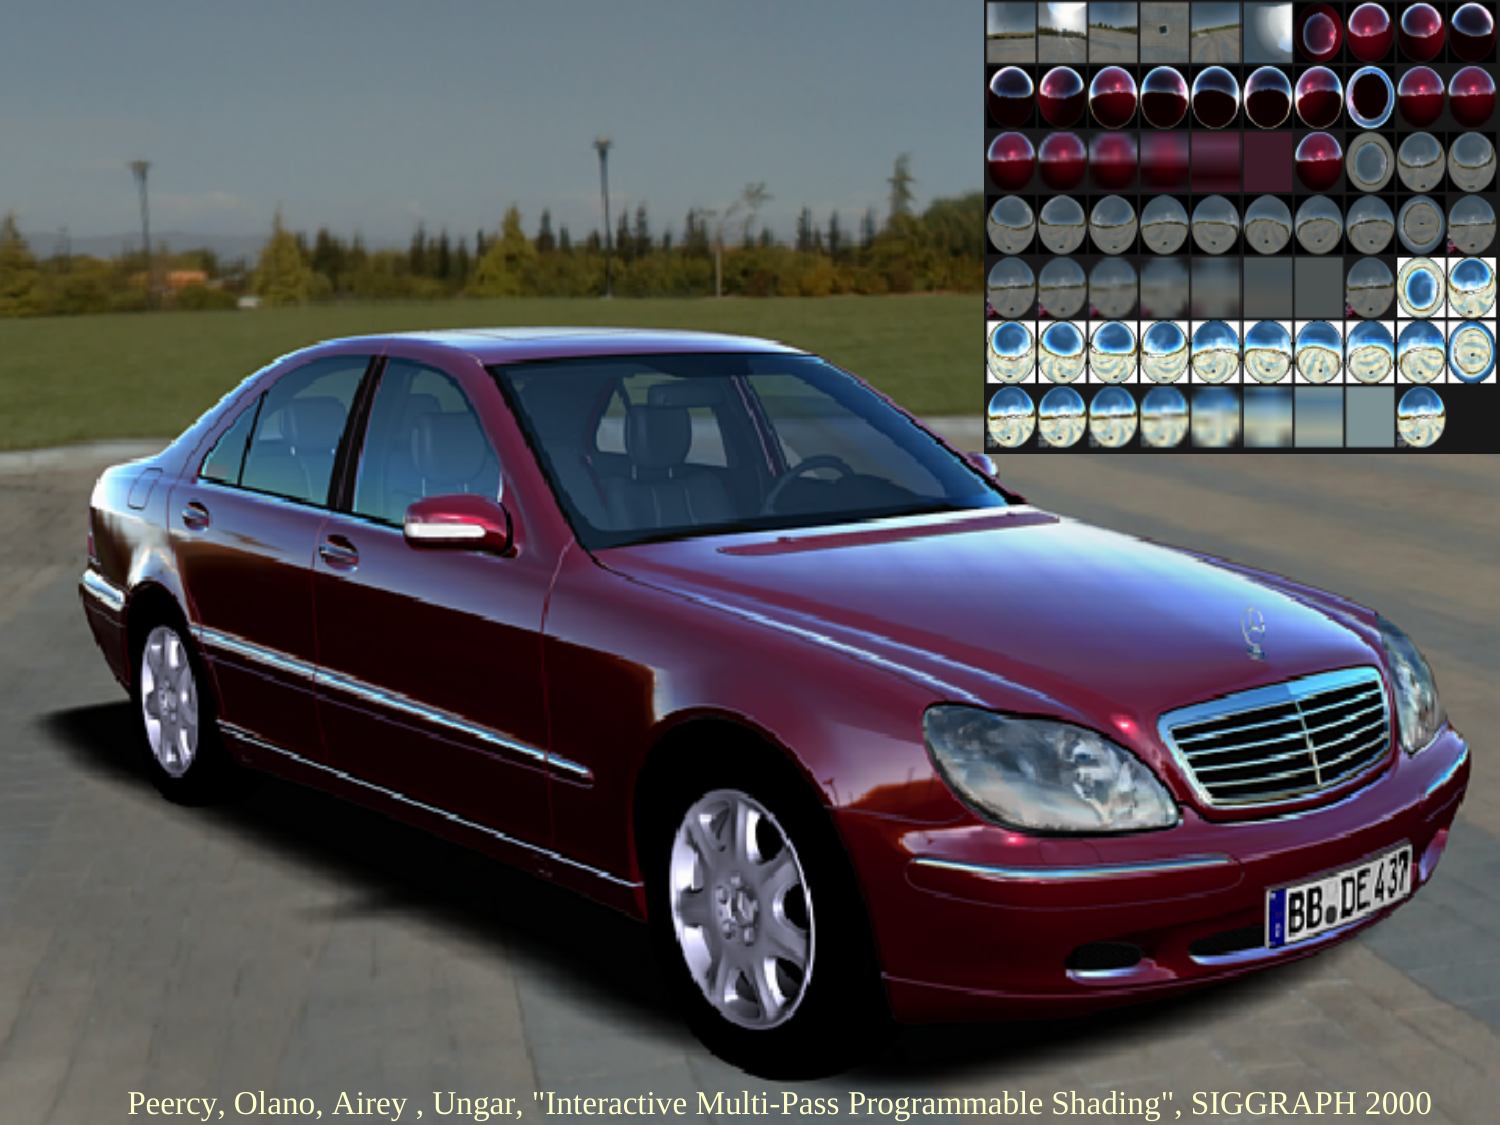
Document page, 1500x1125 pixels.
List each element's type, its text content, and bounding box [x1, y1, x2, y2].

chart [0, 0, 1500, 1125]
text_box Peercy, Olano, Airey , Ungar, "Interactive Multi-Pass Programmable Shading", SIGGRAPH 2000 [37, 1033, 1463, 1125]
